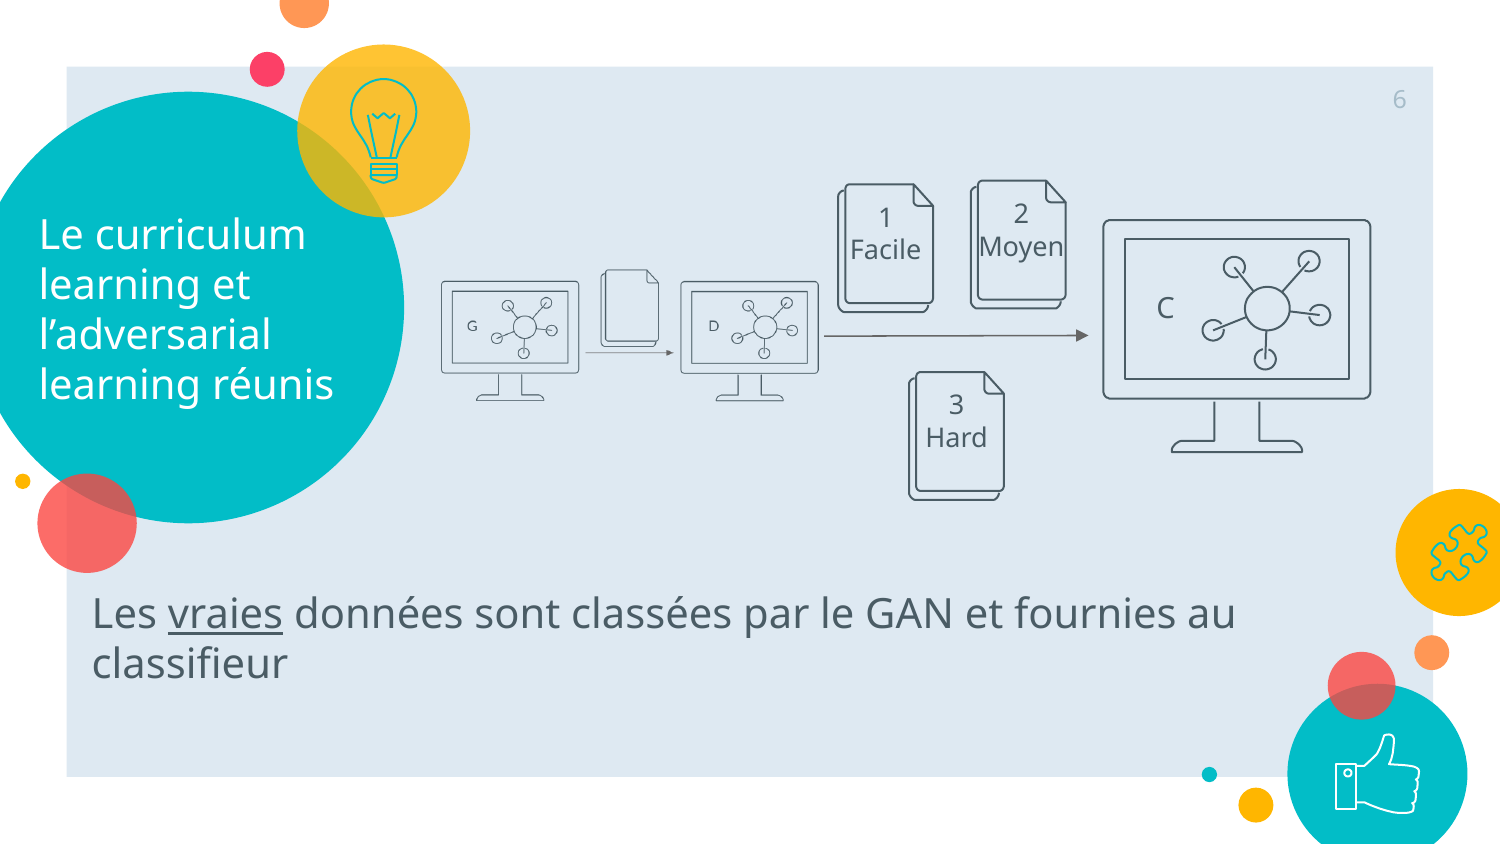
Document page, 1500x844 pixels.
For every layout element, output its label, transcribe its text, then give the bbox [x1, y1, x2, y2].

text_box 1 Facile [833, 185, 938, 304]
picture [430, 261, 825, 411]
text_box 2 Moyen [962, 181, 1081, 301]
list Les vraies données sont classées par le GAN et fournies au classifieur [76, 571, 1363, 709]
text_box C [1141, 274, 1203, 347]
title Le curriculum learning et l’adversarial learning réunis [23, 91, 375, 524]
slide_number <number> [1331, 68, 1422, 134]
text_box 3 Hard [904, 372, 1009, 492]
